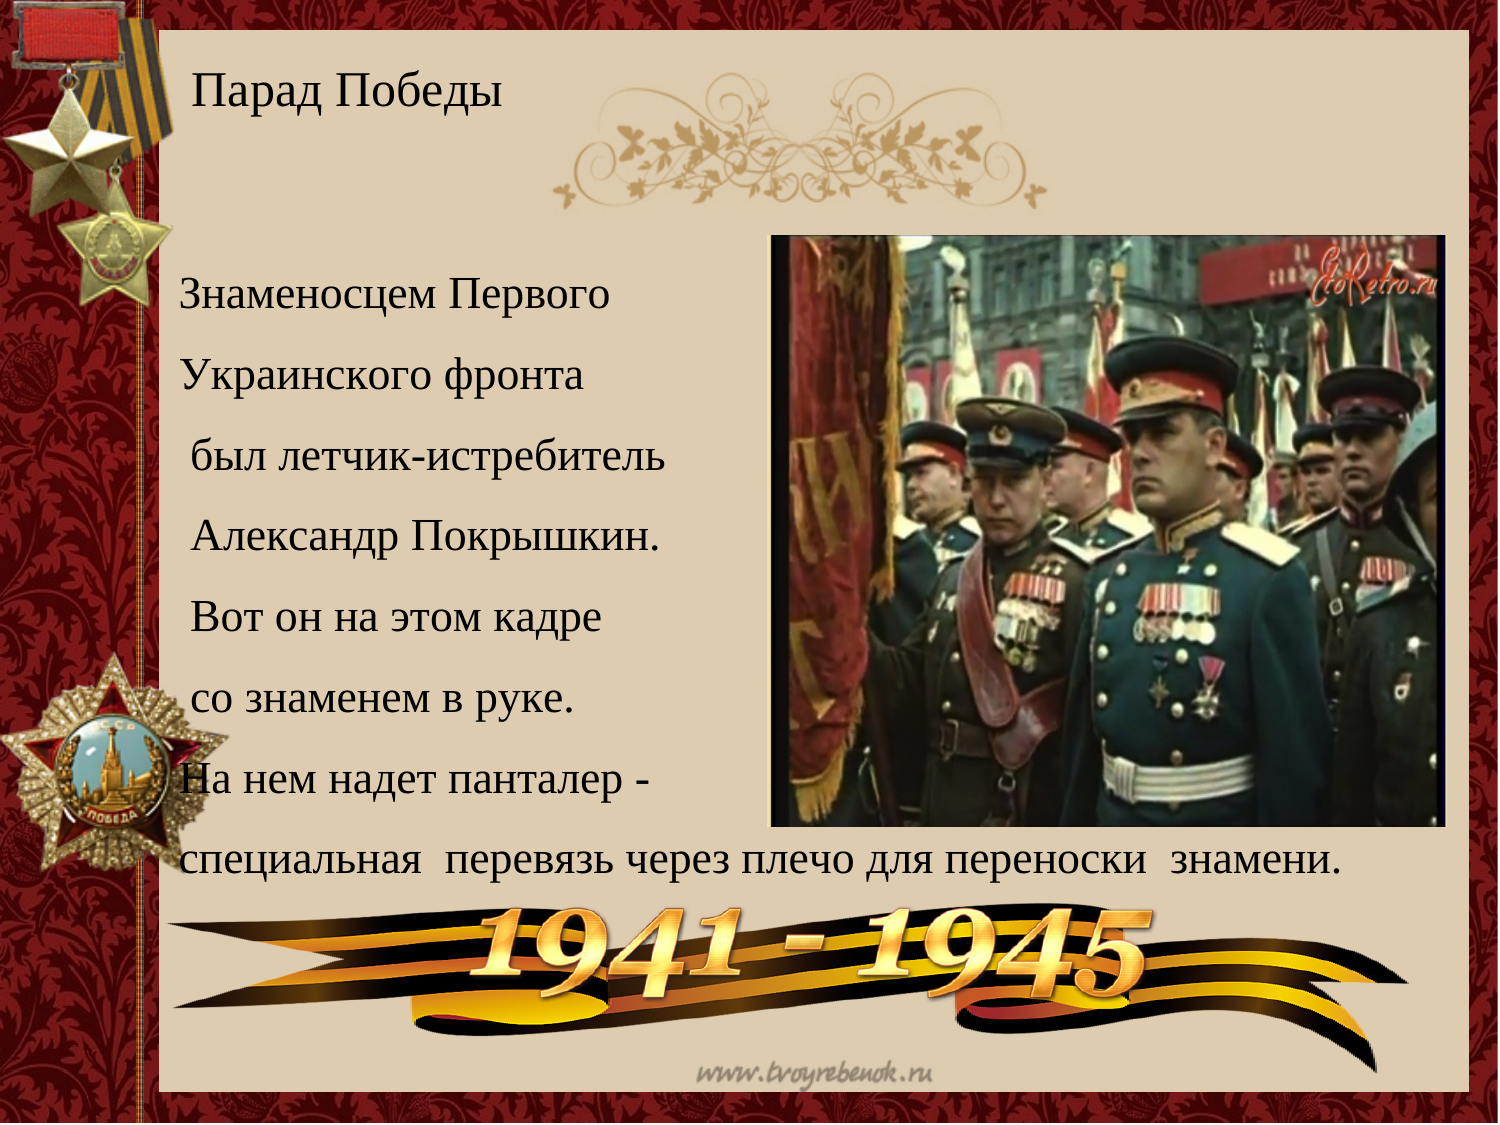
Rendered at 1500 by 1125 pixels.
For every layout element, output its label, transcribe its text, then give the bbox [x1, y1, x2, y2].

picture [0, 0, 1498, 1123]
text_box Парад Победы [177, 54, 532, 148]
list Знаменосцем Первого Украинского фронта был летчик-истребитель Александр Покрышкин. Вот он на этом кадре со знаменем в руке. На нем надет панталер - специальная перевязь через плечо для переноски знамени. [177, 263, 1425, 1064]
